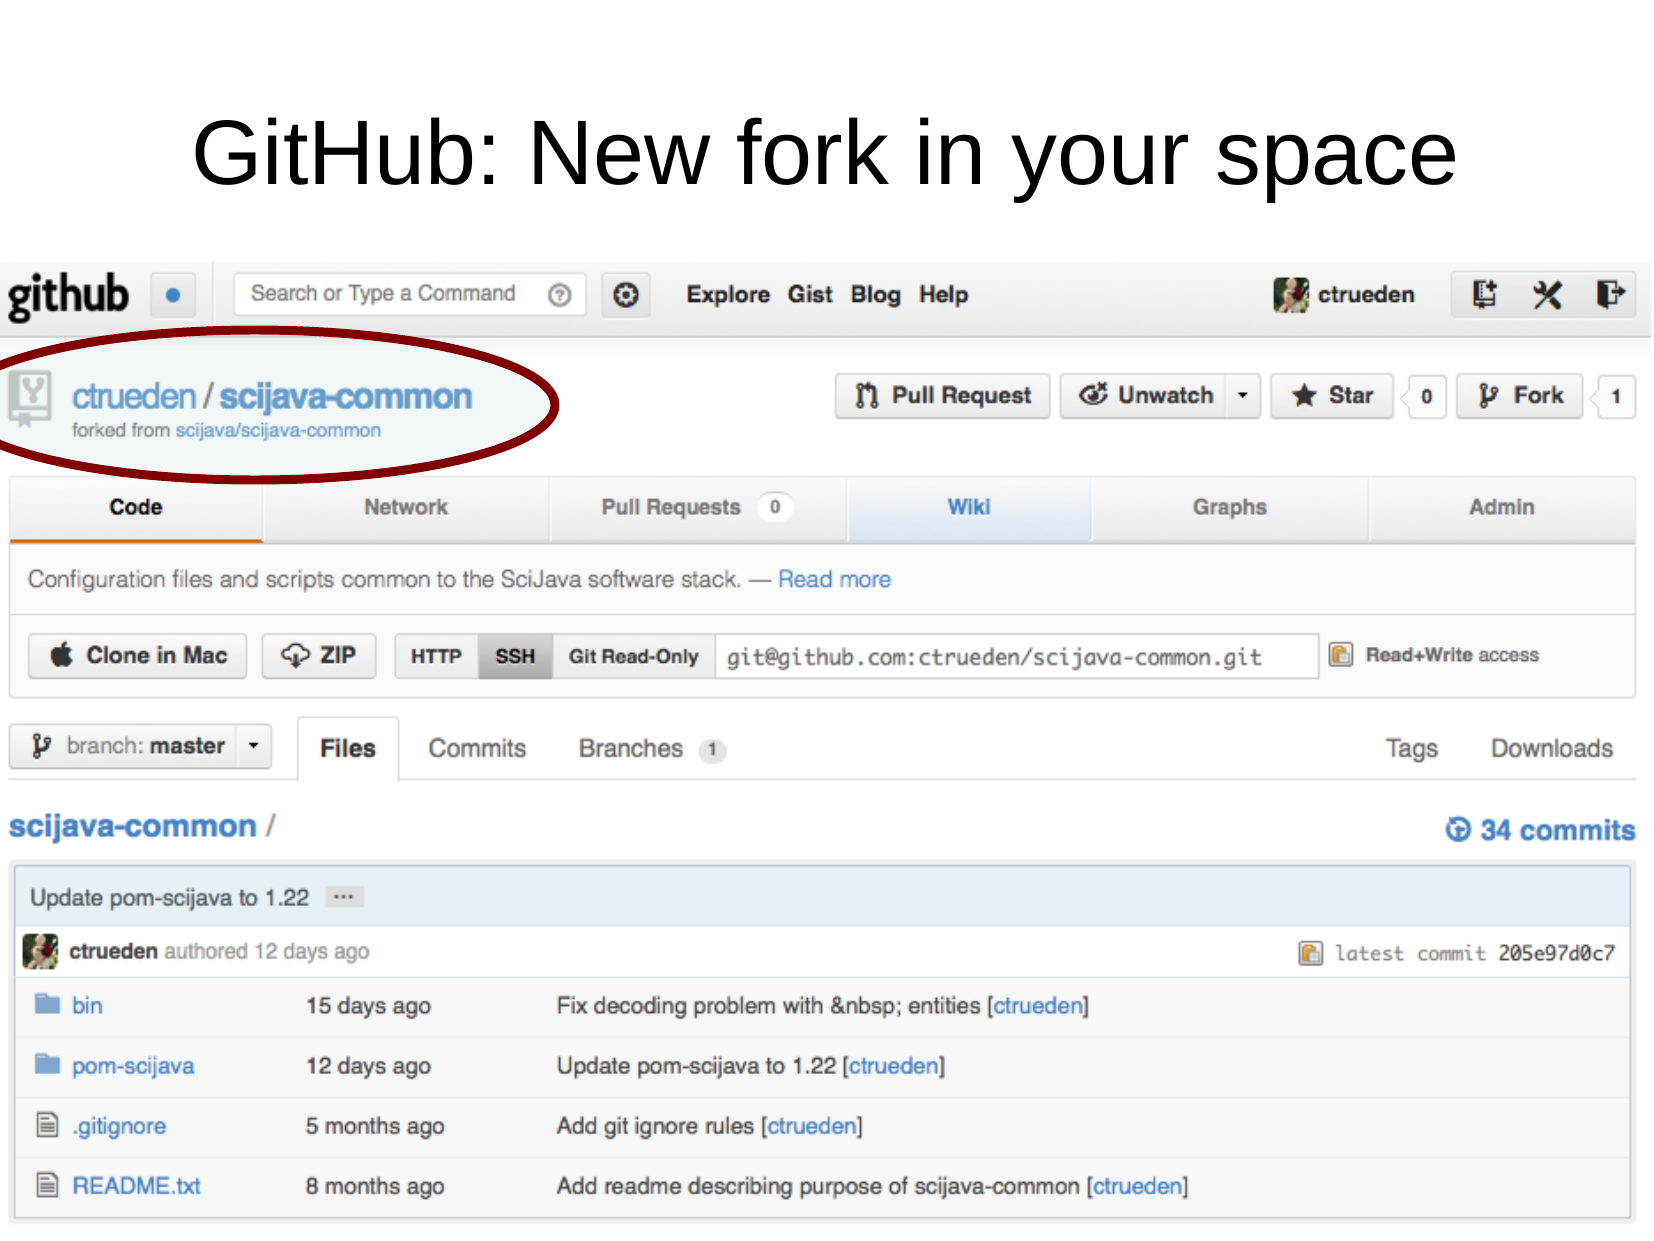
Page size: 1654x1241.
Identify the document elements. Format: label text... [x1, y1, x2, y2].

title GitHub: New fork in your space [82, 49, 1571, 257]
picture [0, 262, 1651, 1235]
text_box [0, 330, 556, 481]
